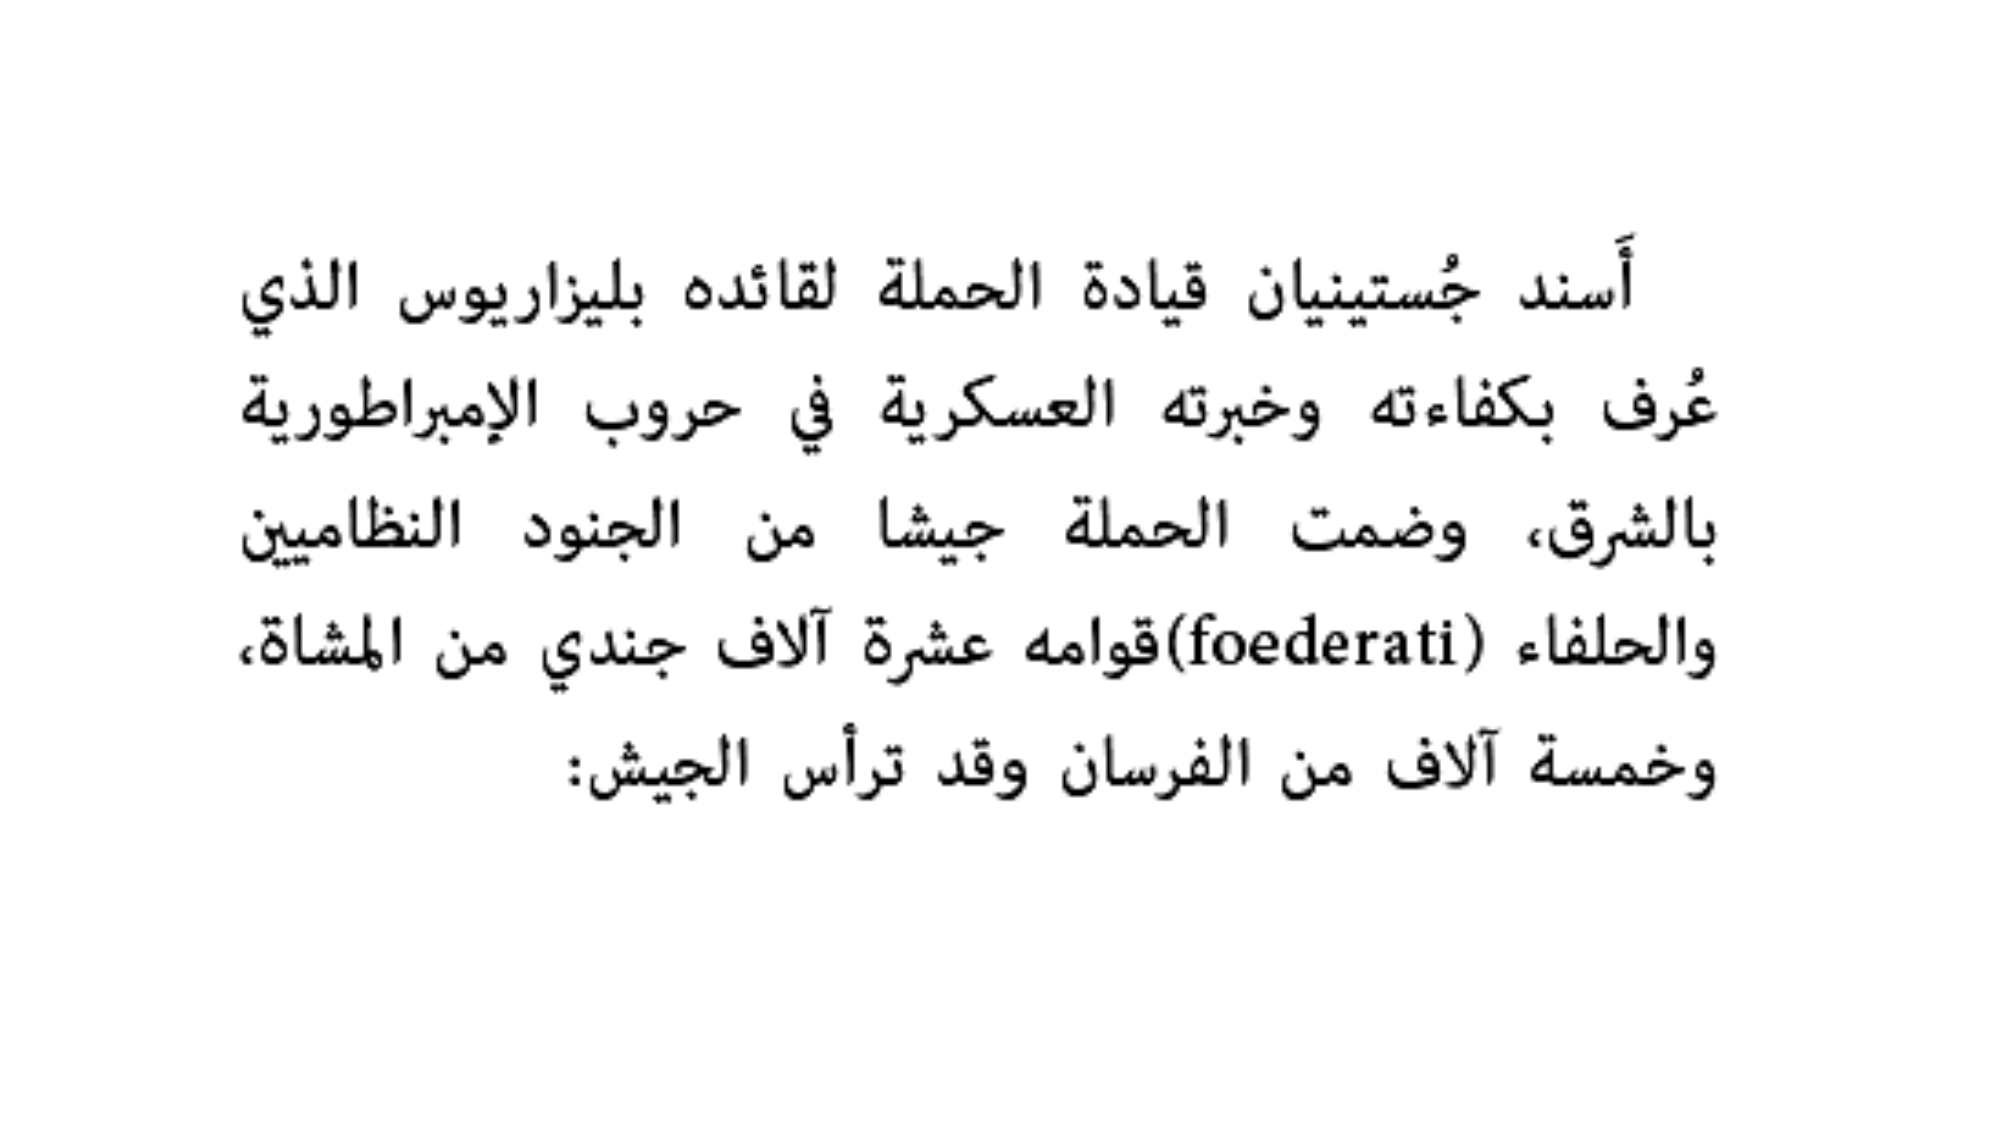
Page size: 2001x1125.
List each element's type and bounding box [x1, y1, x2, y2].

picture [204, 204, 1748, 857]
